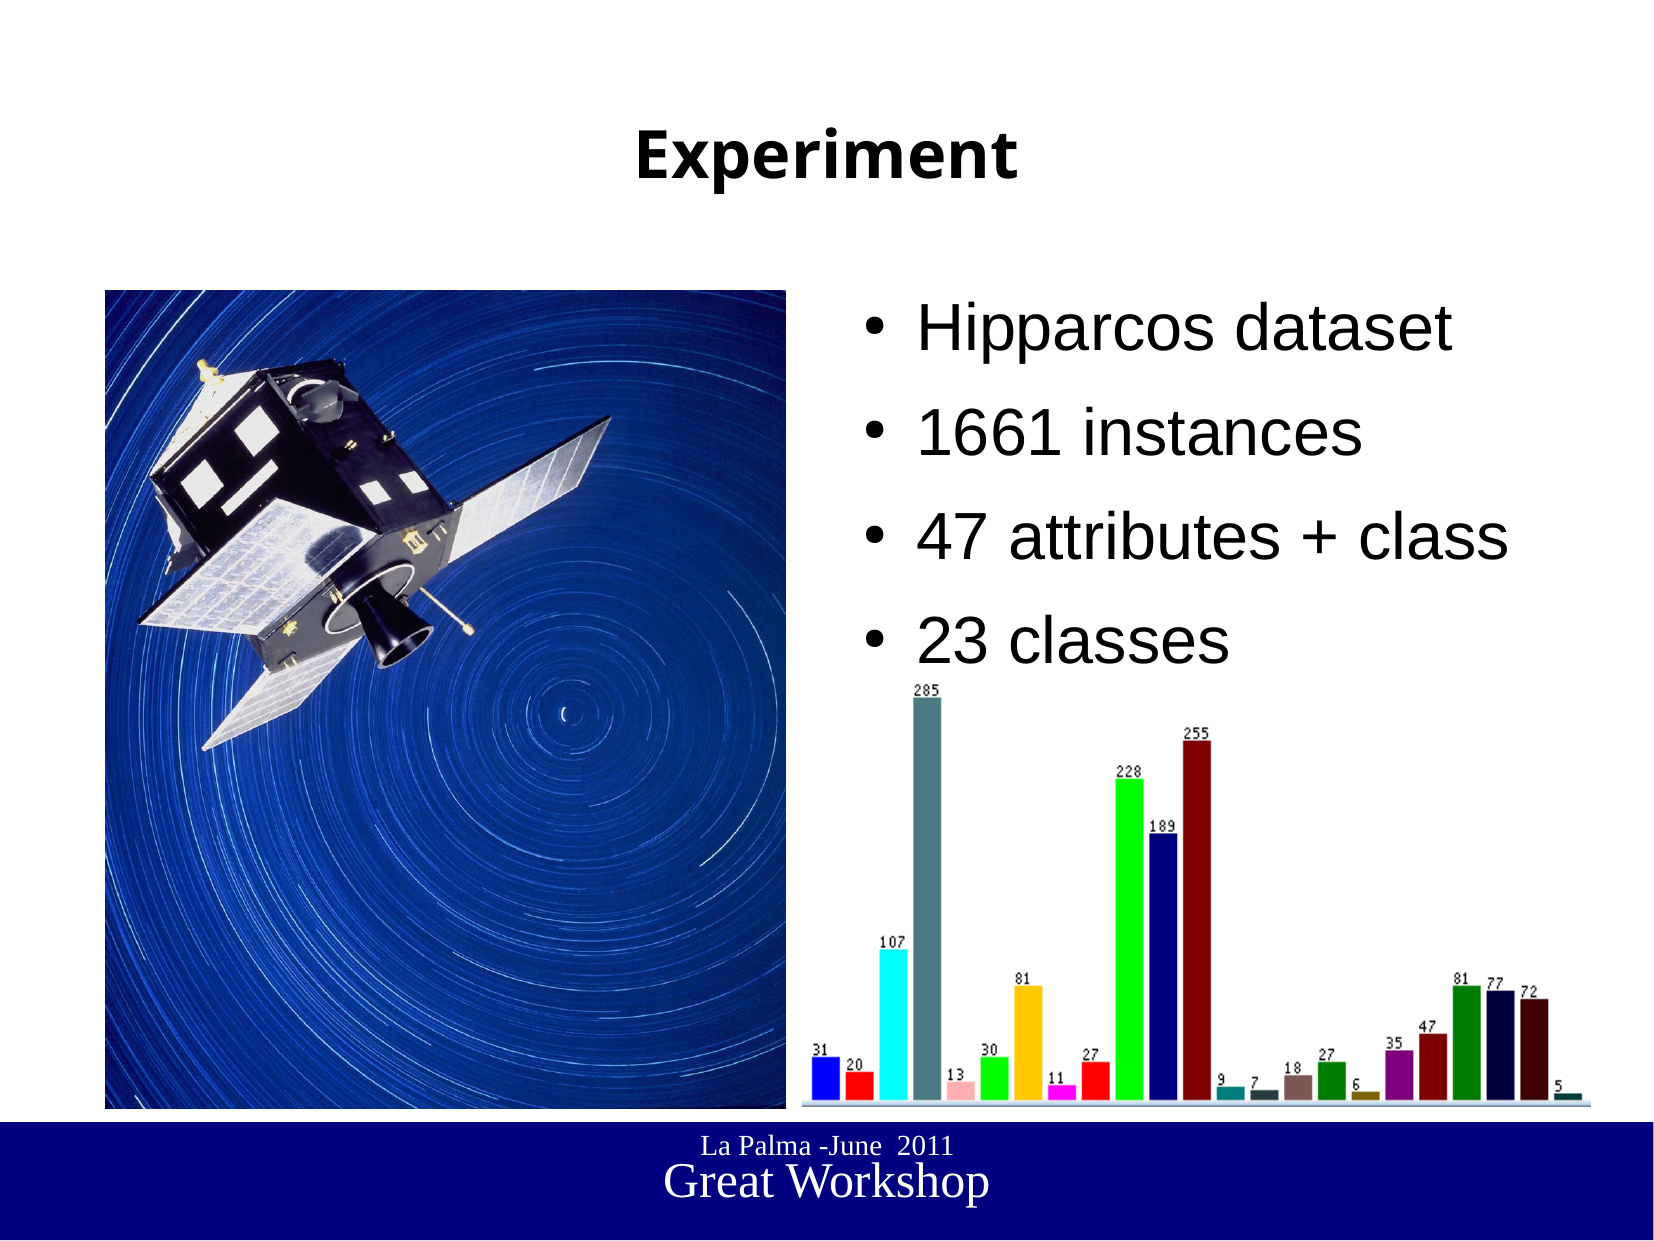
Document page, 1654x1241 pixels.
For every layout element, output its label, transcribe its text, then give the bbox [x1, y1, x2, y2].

picture [802, 678, 1591, 1107]
picture [105, 290, 786, 1109]
title Experiment [82, 49, 1571, 257]
list Hipparcos dataset 1661 instances 47 attributes + class 23 classes [845, 290, 1572, 678]
